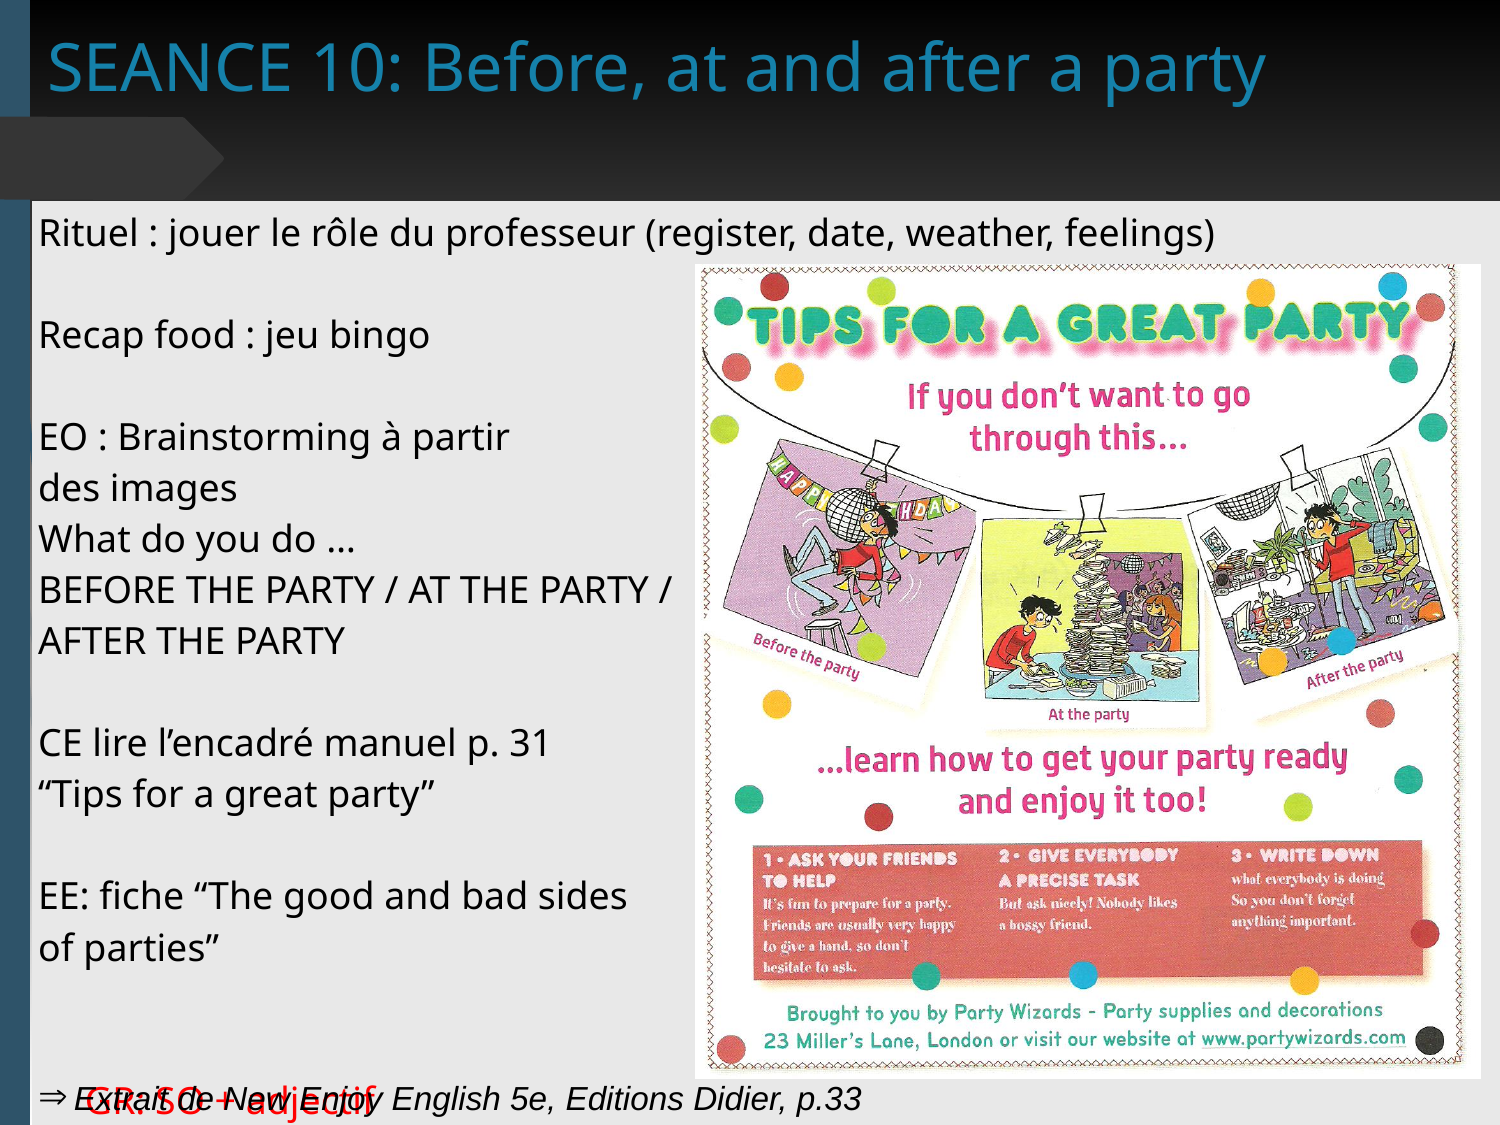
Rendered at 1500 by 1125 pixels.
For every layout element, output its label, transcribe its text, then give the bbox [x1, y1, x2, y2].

title SEANCE 10: Before, at and after a party [32, 17, 1500, 201]
table_header Rituel : jouer le rôle du professeur (register, date, weather, feelings) Recap food : jeu bingo EO : Brainstorming à partir des images What do you do … BEFORE THE PARTY / AT THE PARTY / AFTER THE PARTY CE lire l’encadré manuel p. 31 “Tips for a great party” EE: fiche “The good and bad sides of parties” GR: SO + adjectif manuel p.33 + WB p.34 [32, 201, 1500, 1125]
text_box Extrait de New Enjoy English 5e, Editions Didier, p.33 [59, 1073, 878, 1125]
picture [695, 264, 1481, 1079]
